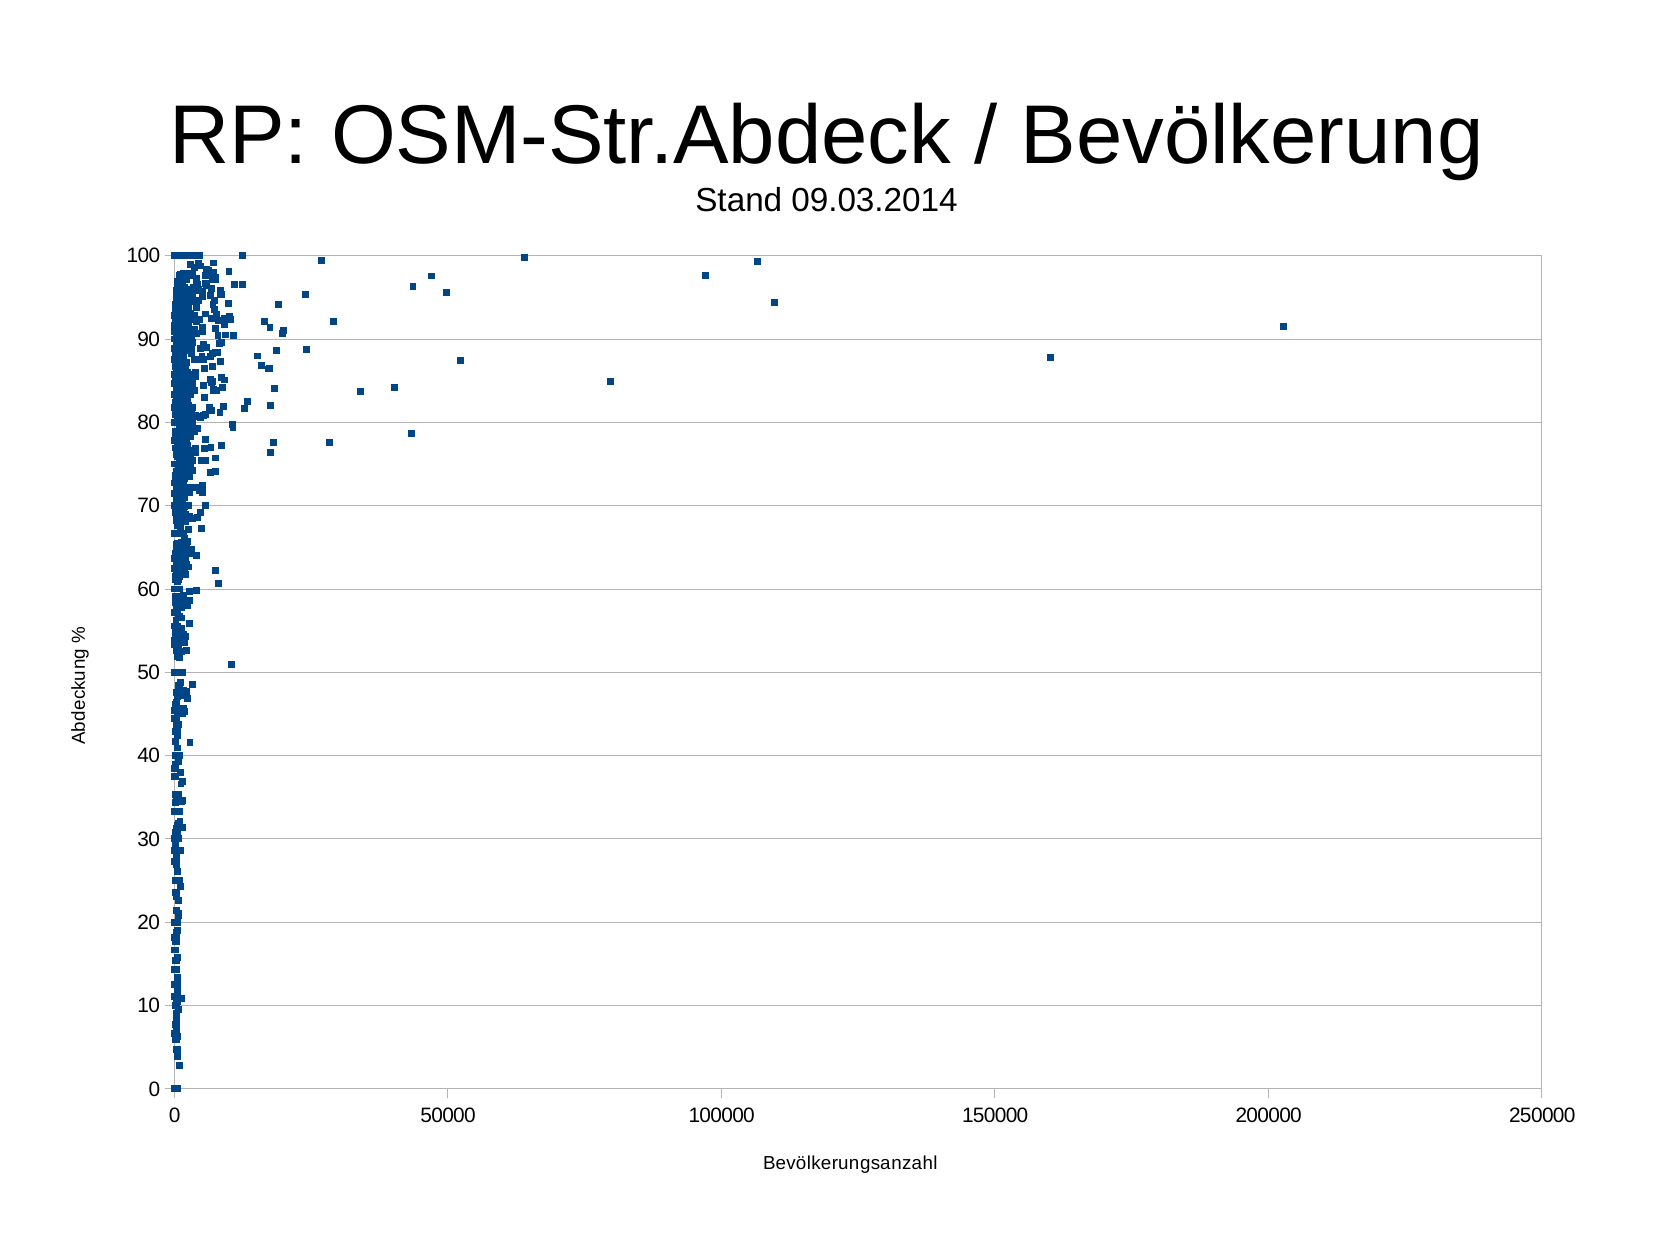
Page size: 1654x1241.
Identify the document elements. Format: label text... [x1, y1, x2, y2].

chart [35, 224, 1607, 1205]
title RP: OSM-Str.Abdeck / Bevölkerung Stand 09.03.2014 [82, 49, 1571, 224]
